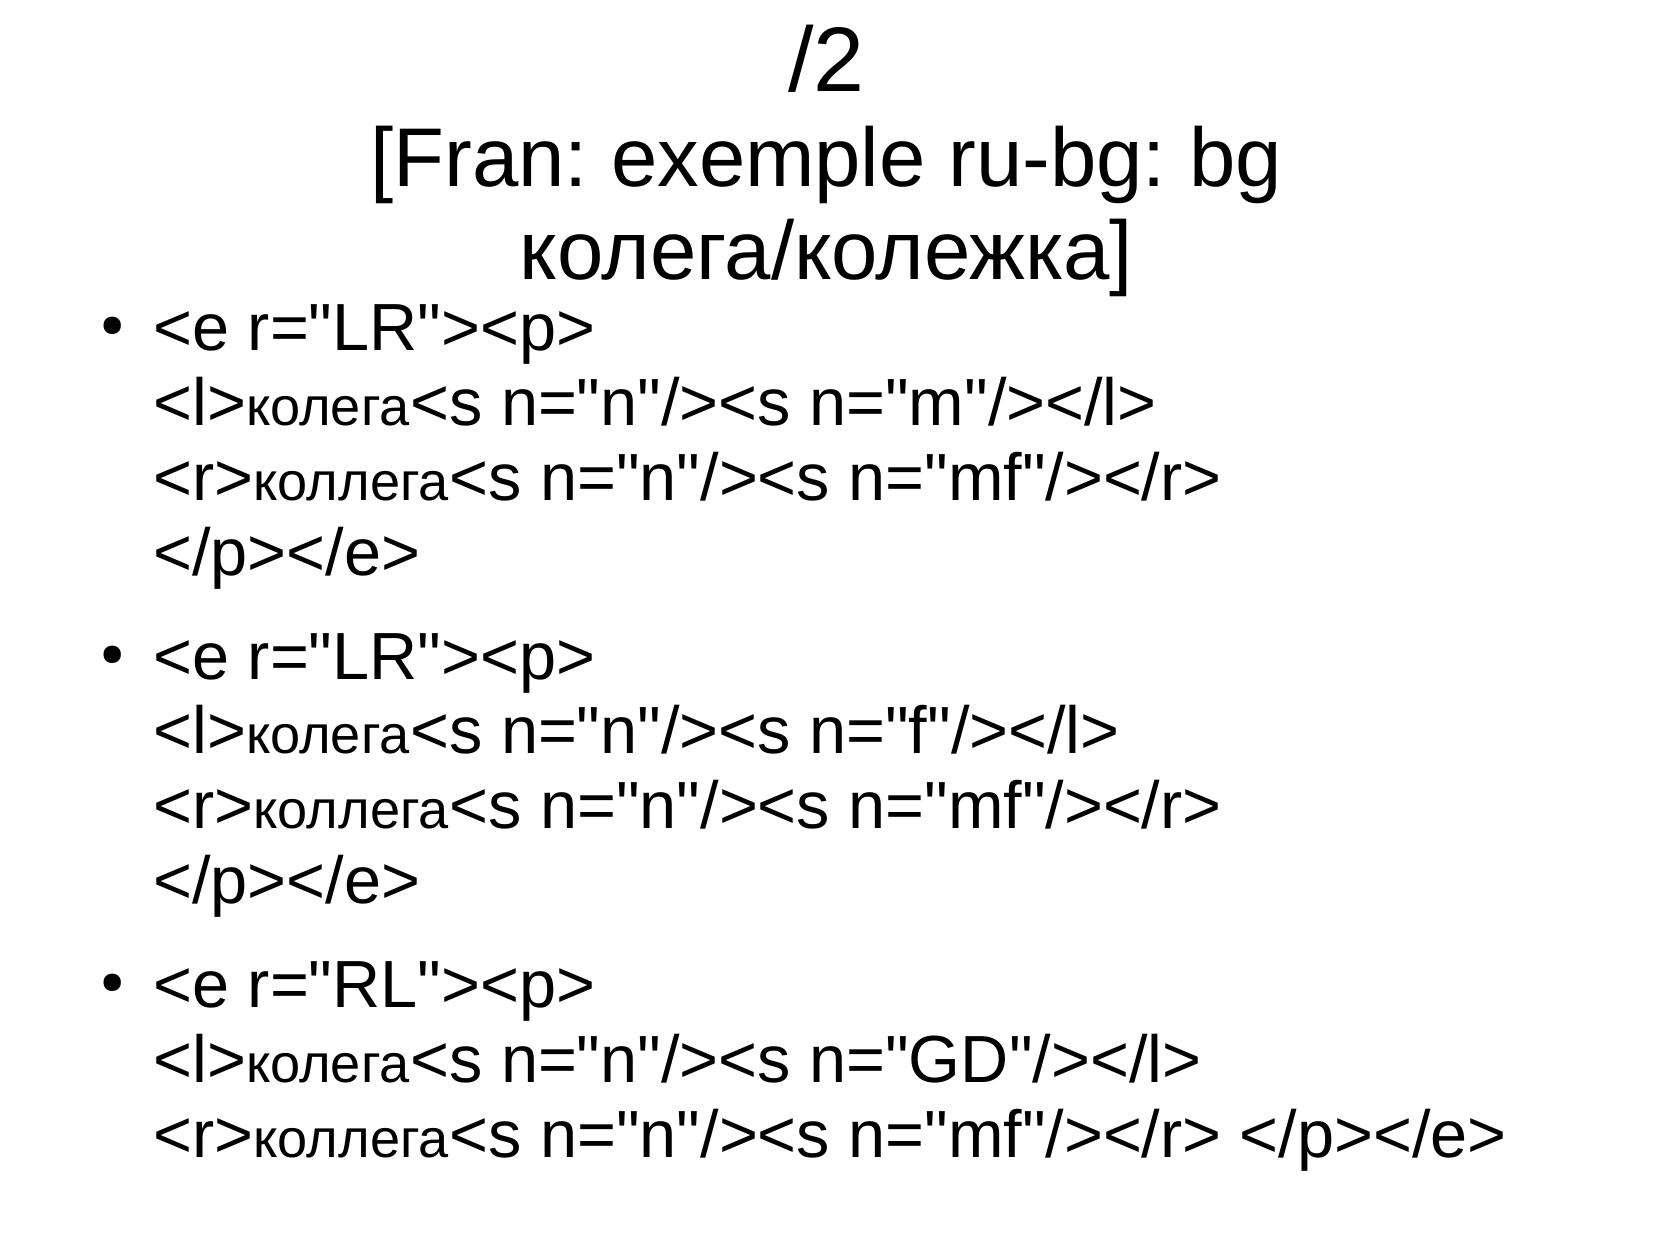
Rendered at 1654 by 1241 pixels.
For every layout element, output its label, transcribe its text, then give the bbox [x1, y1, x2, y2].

list <e r="LR"><p> <l>колега<s n="n"/><s n="m"/></l> <r>коллега<s n="n"/><s n="mf"/></r> </p></e> <e r="LR"><p> <l>колега<s n="n"/><s n="f"/></l> <r>коллега<s n="n"/><s n="mf"/></r> </p></e> <e r="RL"><p> <l>колега<s n="n"/><s n="GD"/></l> <r>коллега<s n="n"/><s n="mf"/></r> </p></e> [82, 290, 1571, 1172]
title /2 [Fran: exemple ru-bg: bg колега/колежка] [82, 8, 1571, 290]
